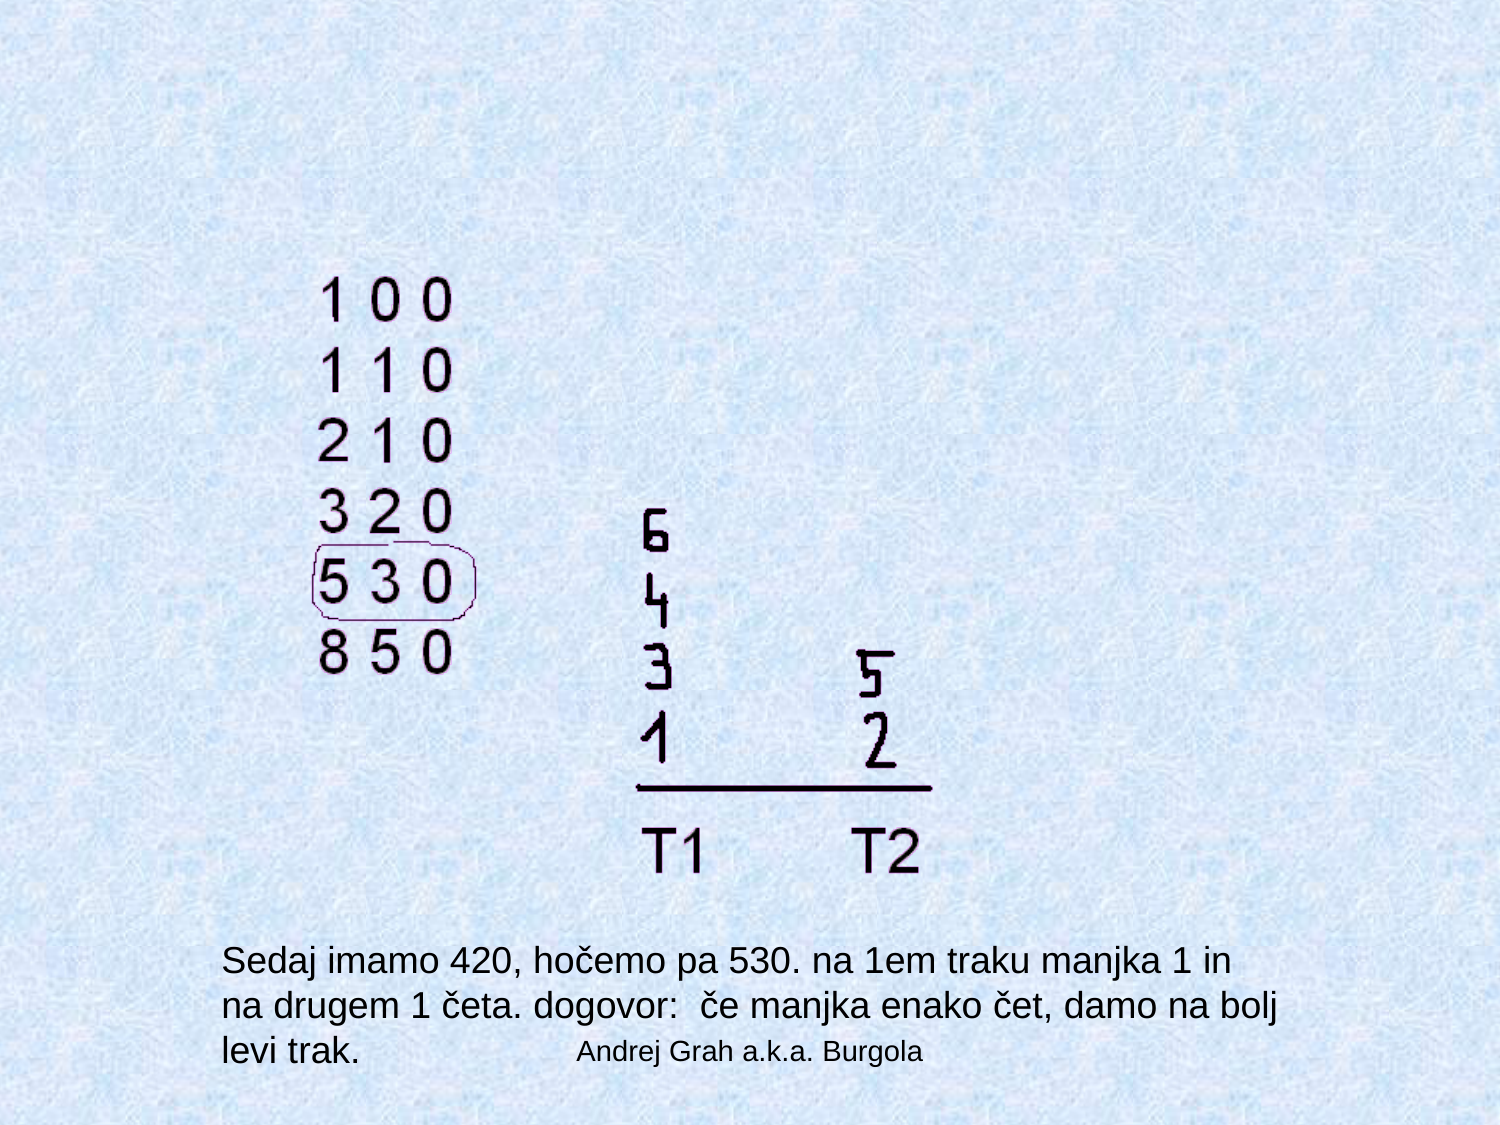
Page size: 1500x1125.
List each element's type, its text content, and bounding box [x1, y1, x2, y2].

text_box Andrej Grah a.k.a. Burgola [512, 1024, 988, 1103]
picture [0, 0, 1500, 1125]
text_box Sedaj imamo 420, hočemo pa 530. na 1em traku manjka 1 in na drugem 1 četa. dogovor: če manjka enako čet, damo na bolj levi trak. [206, 928, 1294, 1080]
